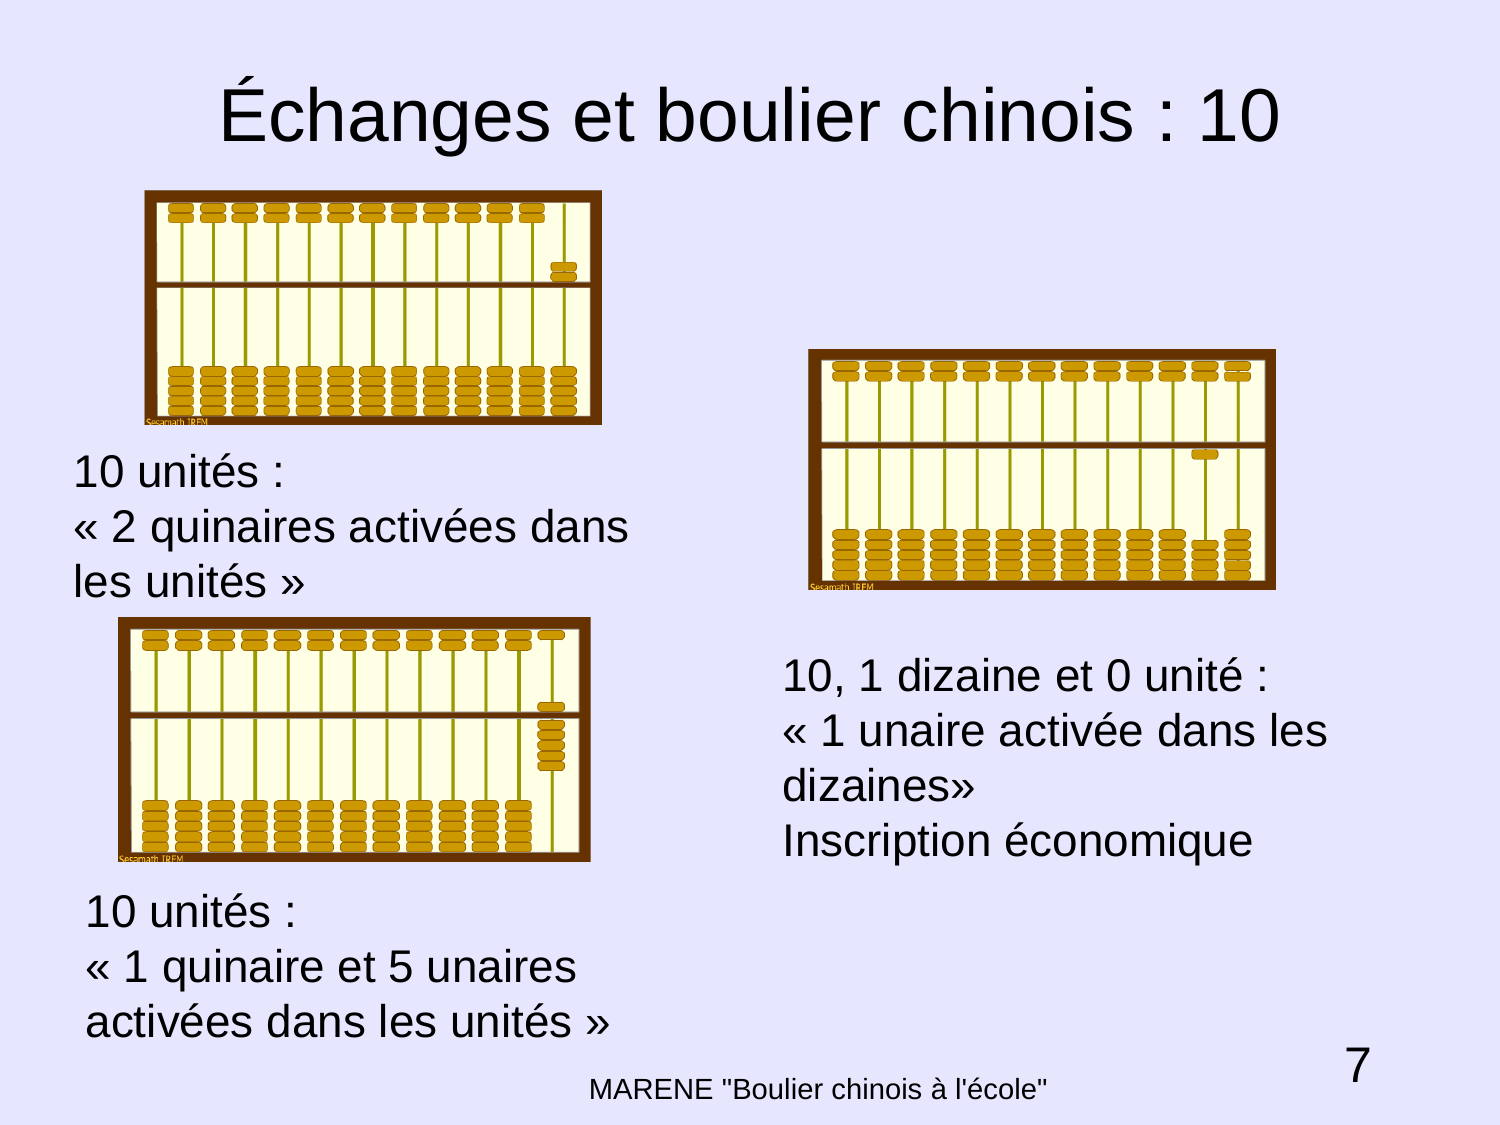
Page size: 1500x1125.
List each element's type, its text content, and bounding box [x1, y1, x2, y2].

text_box 10 unités : « 2 quinaires activées dans les unités » [59, 433, 662, 615]
text_box 10, 1 dizaine et 0 unité : « 1 unaire activée dans les dizaines» Inscription économique [767, 637, 1418, 929]
text_box 10 unités : « 1 quinaire et 5 unaires activées dans les unités » [70, 874, 733, 1055]
title Échanges et boulier chinois : 10 [87, 62, 1413, 250]
chart [808, 349, 1277, 591]
chart [118, 617, 591, 863]
chart [144, 190, 603, 426]
